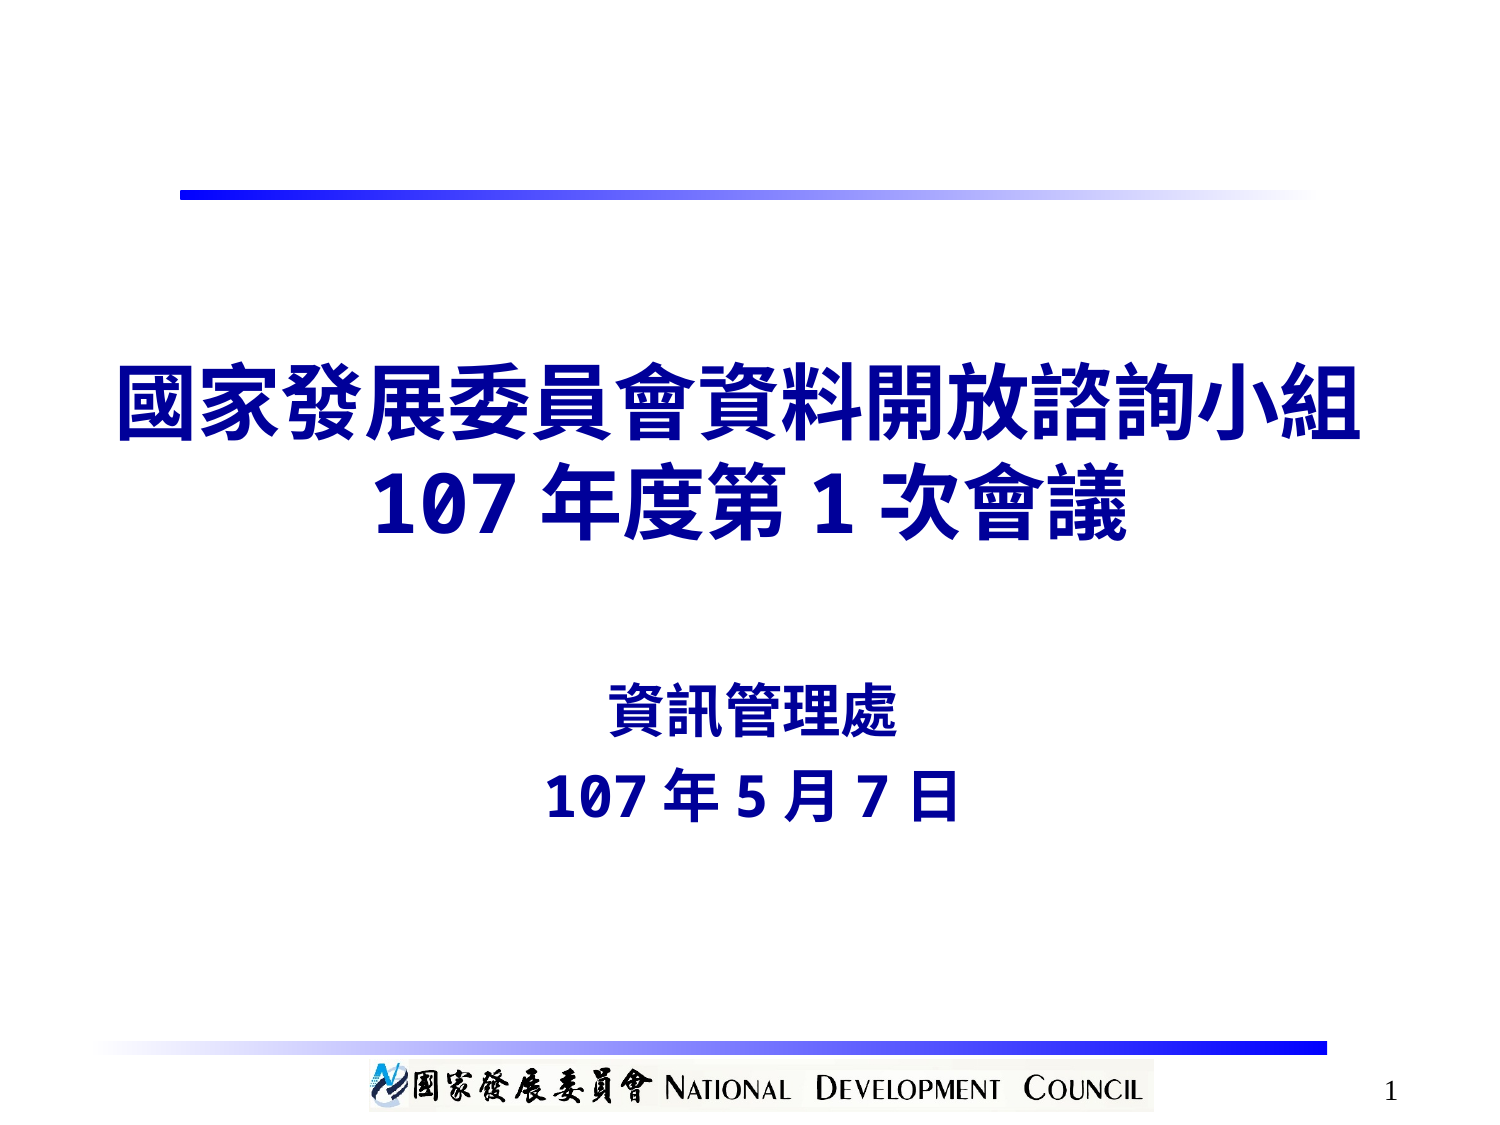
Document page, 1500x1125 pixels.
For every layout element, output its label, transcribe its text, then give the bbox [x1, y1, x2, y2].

text_box 國家發展委員會資料開放諮詢小組107年度第1次會議 [79, 342, 1419, 560]
subtitle 資訊管理處 107年5月7日 [247, 666, 1260, 949]
text_box 1 [1368, 1063, 1485, 1100]
